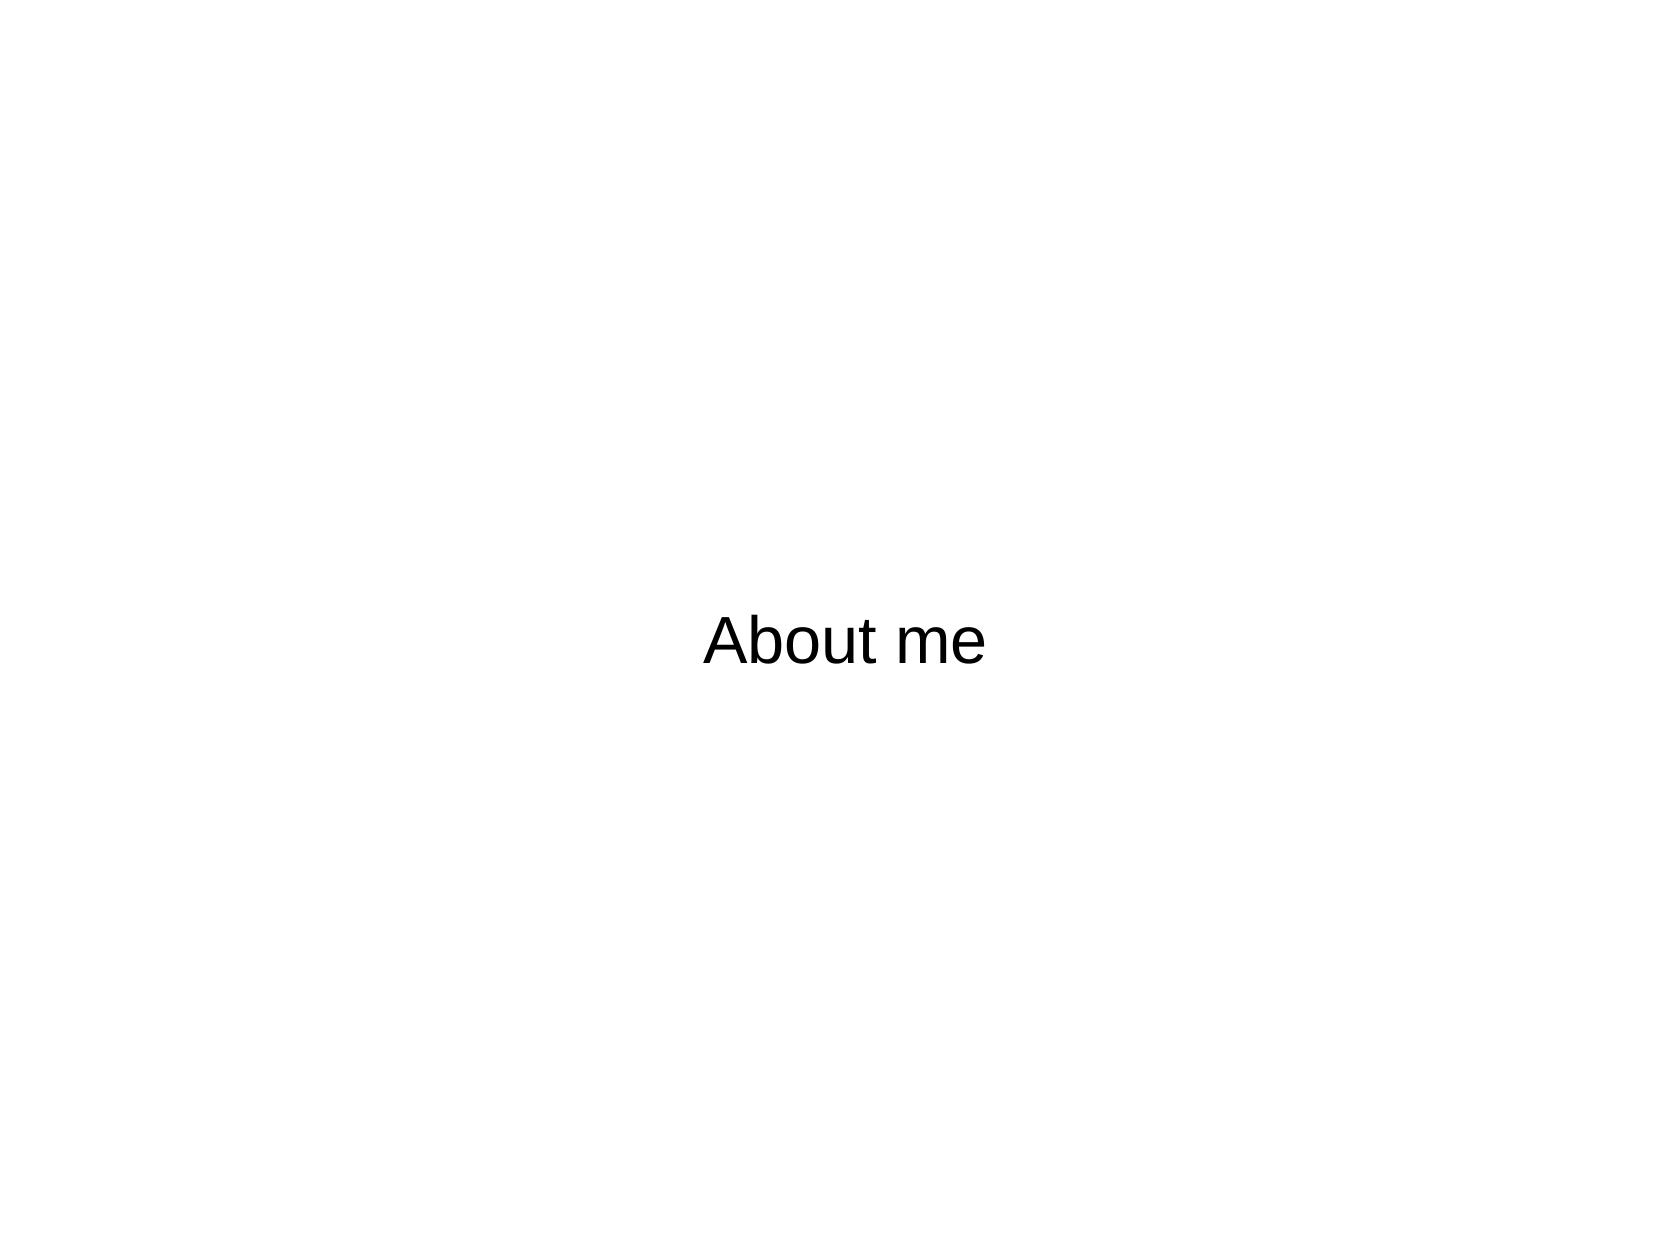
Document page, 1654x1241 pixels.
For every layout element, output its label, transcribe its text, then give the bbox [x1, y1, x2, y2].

list About me [82, 290, 1538, 1010]
